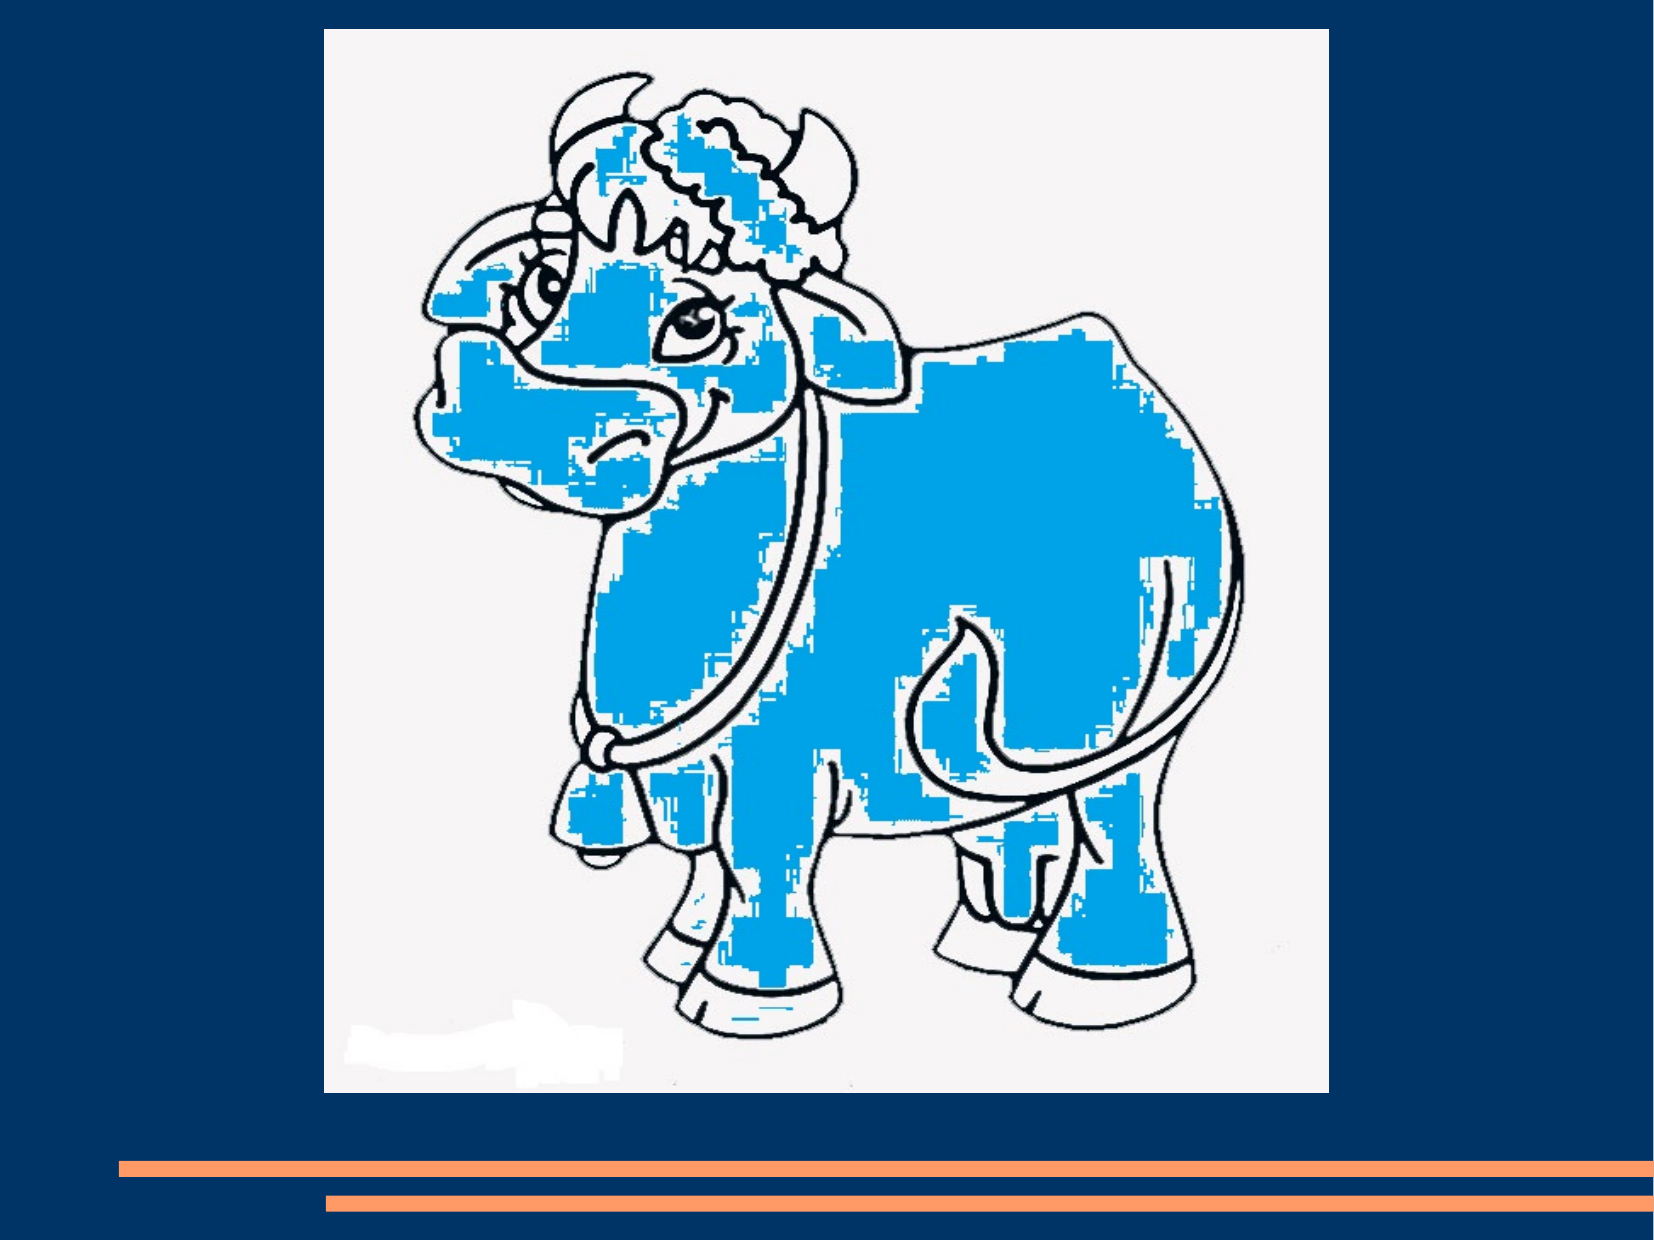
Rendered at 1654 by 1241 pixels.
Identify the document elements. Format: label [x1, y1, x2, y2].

picture [324, 29, 1329, 1093]
